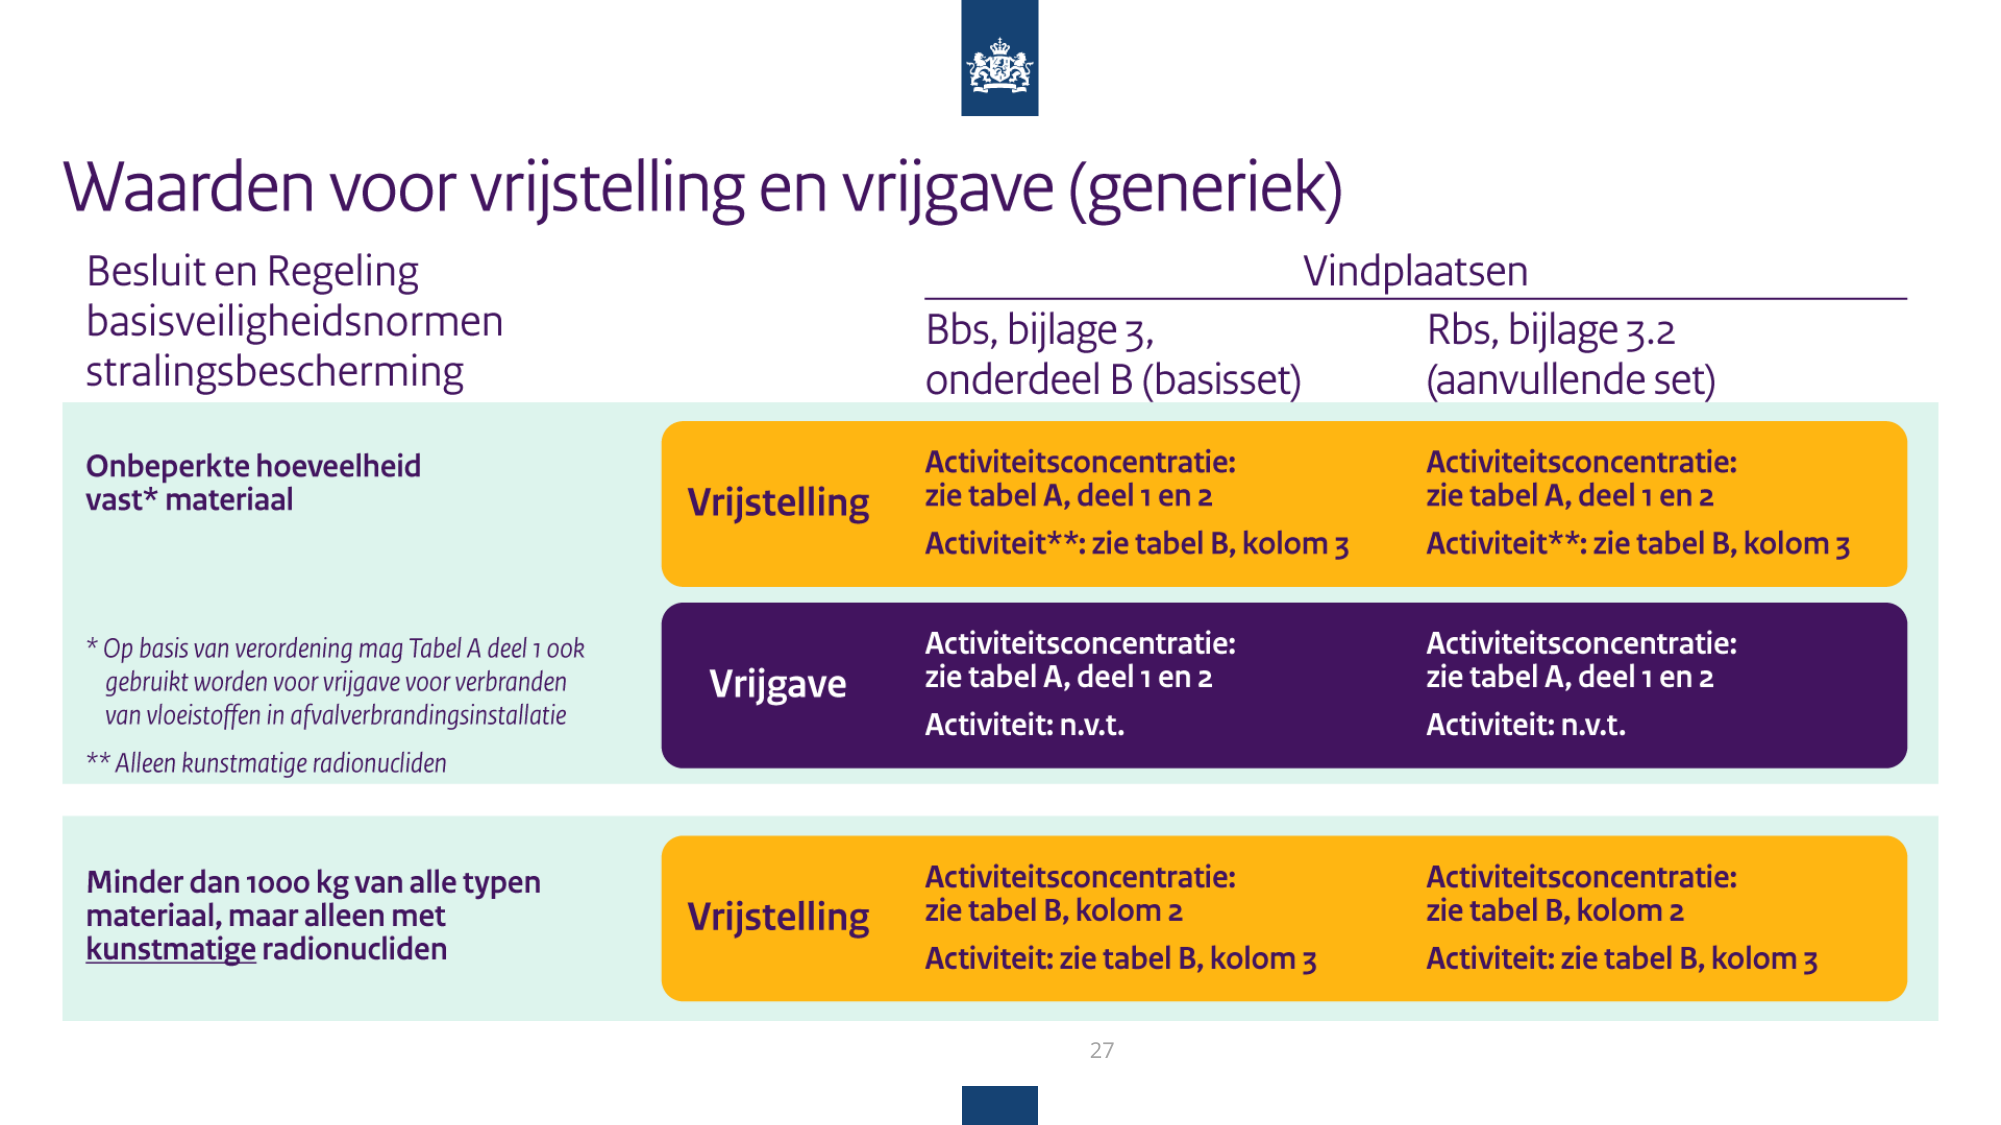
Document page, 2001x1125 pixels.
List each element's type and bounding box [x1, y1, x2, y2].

text_box [1074, 1021, 1897, 1074]
picture [0, 130, 2000, 1021]
